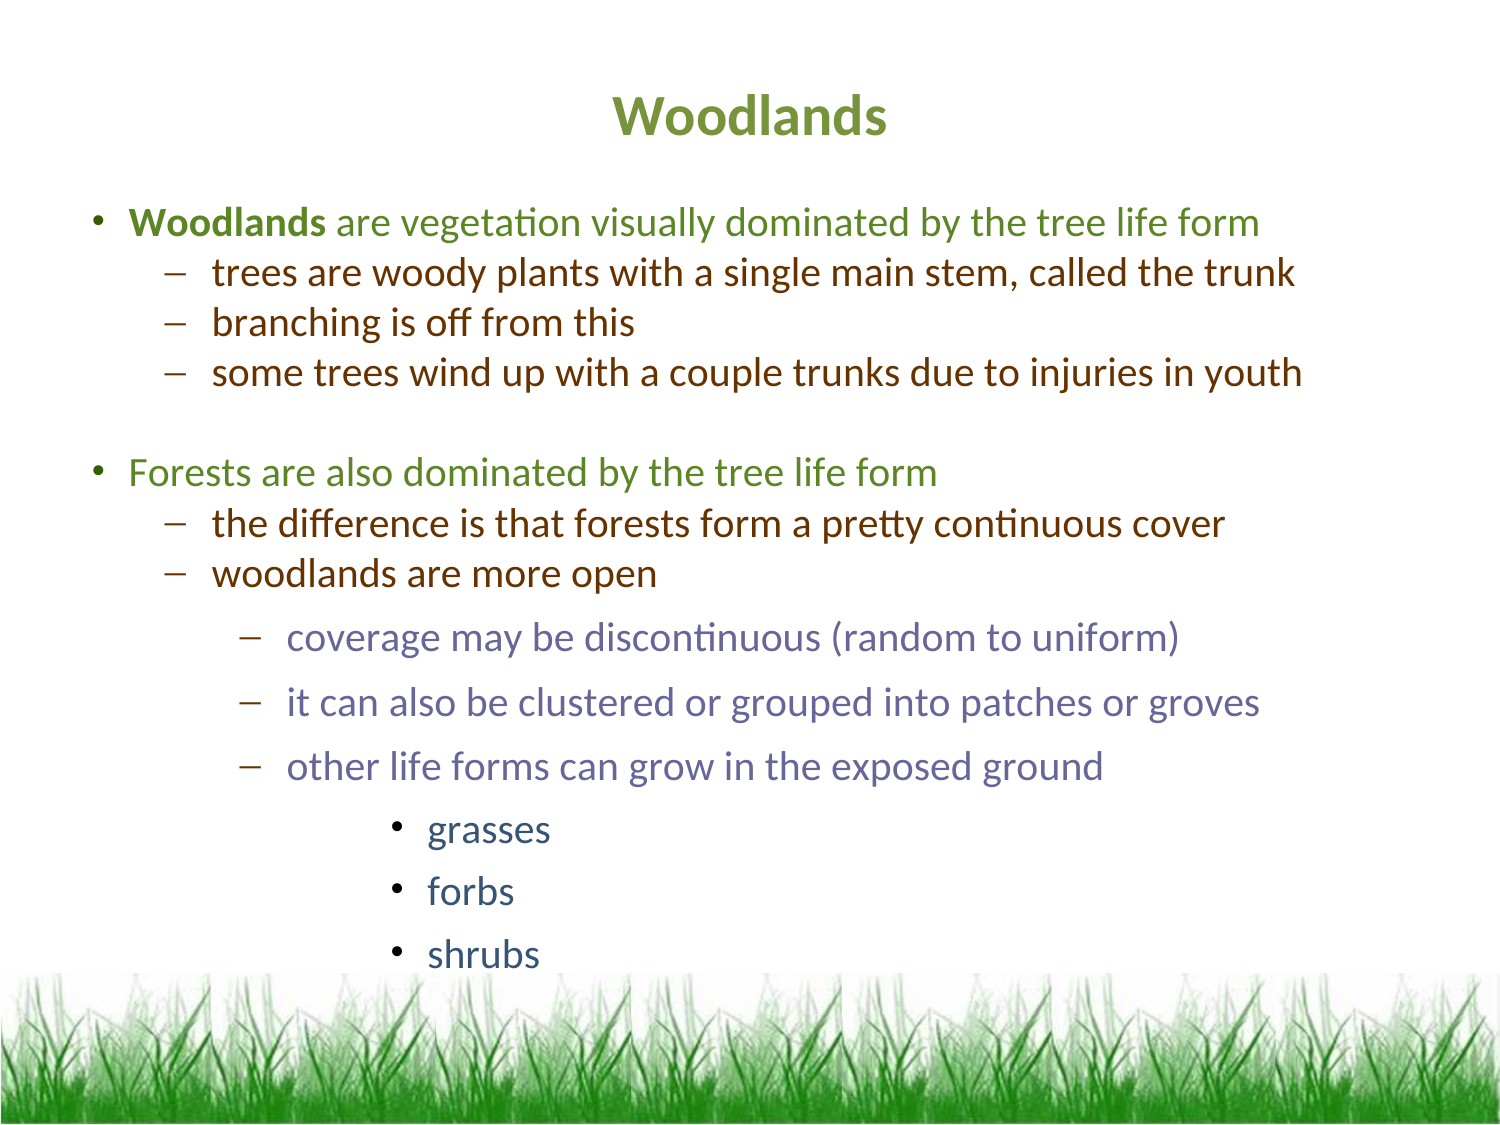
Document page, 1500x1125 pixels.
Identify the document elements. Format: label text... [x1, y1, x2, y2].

picture [0, 972, 1500, 1125]
list Woodlands are vegetation visually dominated by the tree life form trees are woody plants with a single main stem, called the trunk branching is off from this some trees wind up with a couple trunks due to injuries in youth Forests are also dominated by the tree life form the difference is that forests form a pretty continuous cover woodlands are more open coverage may be discontinuous (random to uniform) it can also be clustered or grouped into patches or groves other life forms can grow in the exposed ground grasses forbs shrubs [75, 187, 1425, 1035]
title Woodlands [74, 37, 1425, 188]
